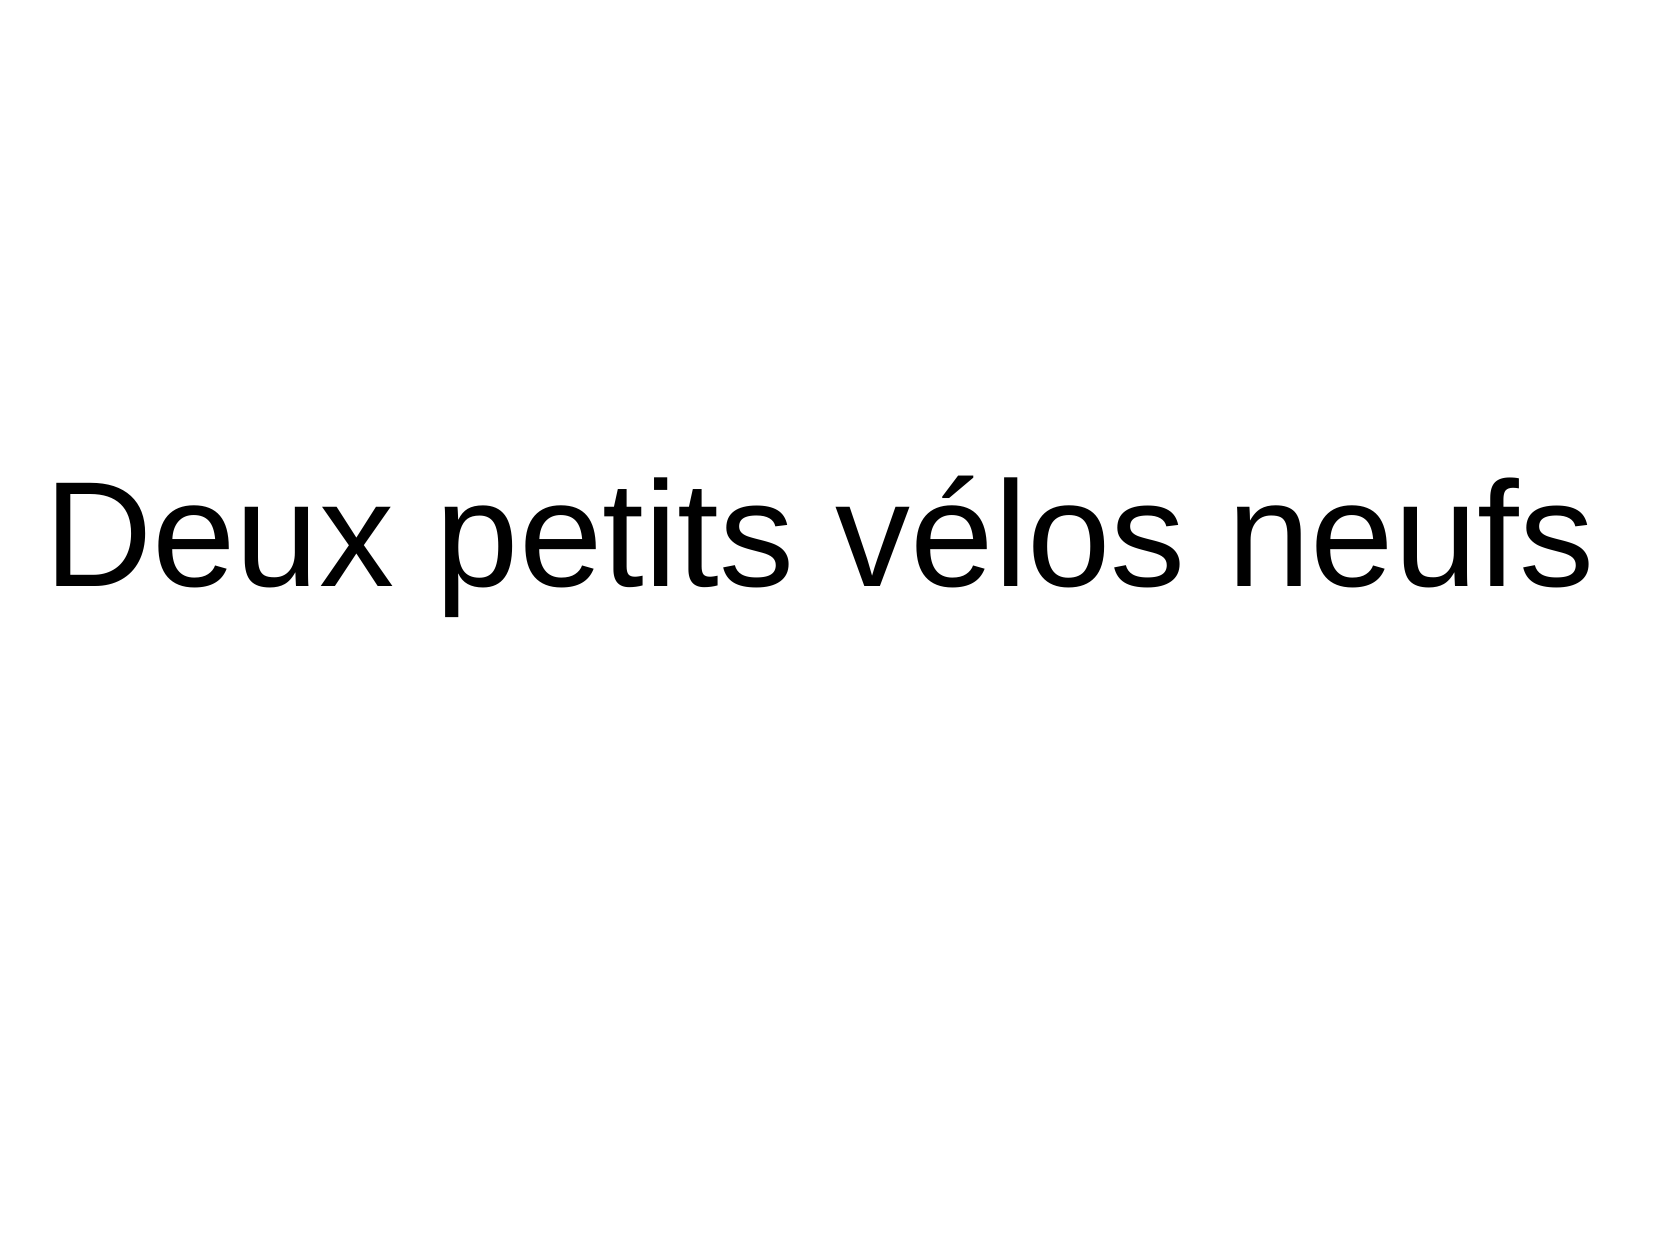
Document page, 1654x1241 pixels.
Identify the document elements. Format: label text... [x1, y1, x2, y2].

text_box Deux petits vélos neufs [29, 442, 1625, 916]
